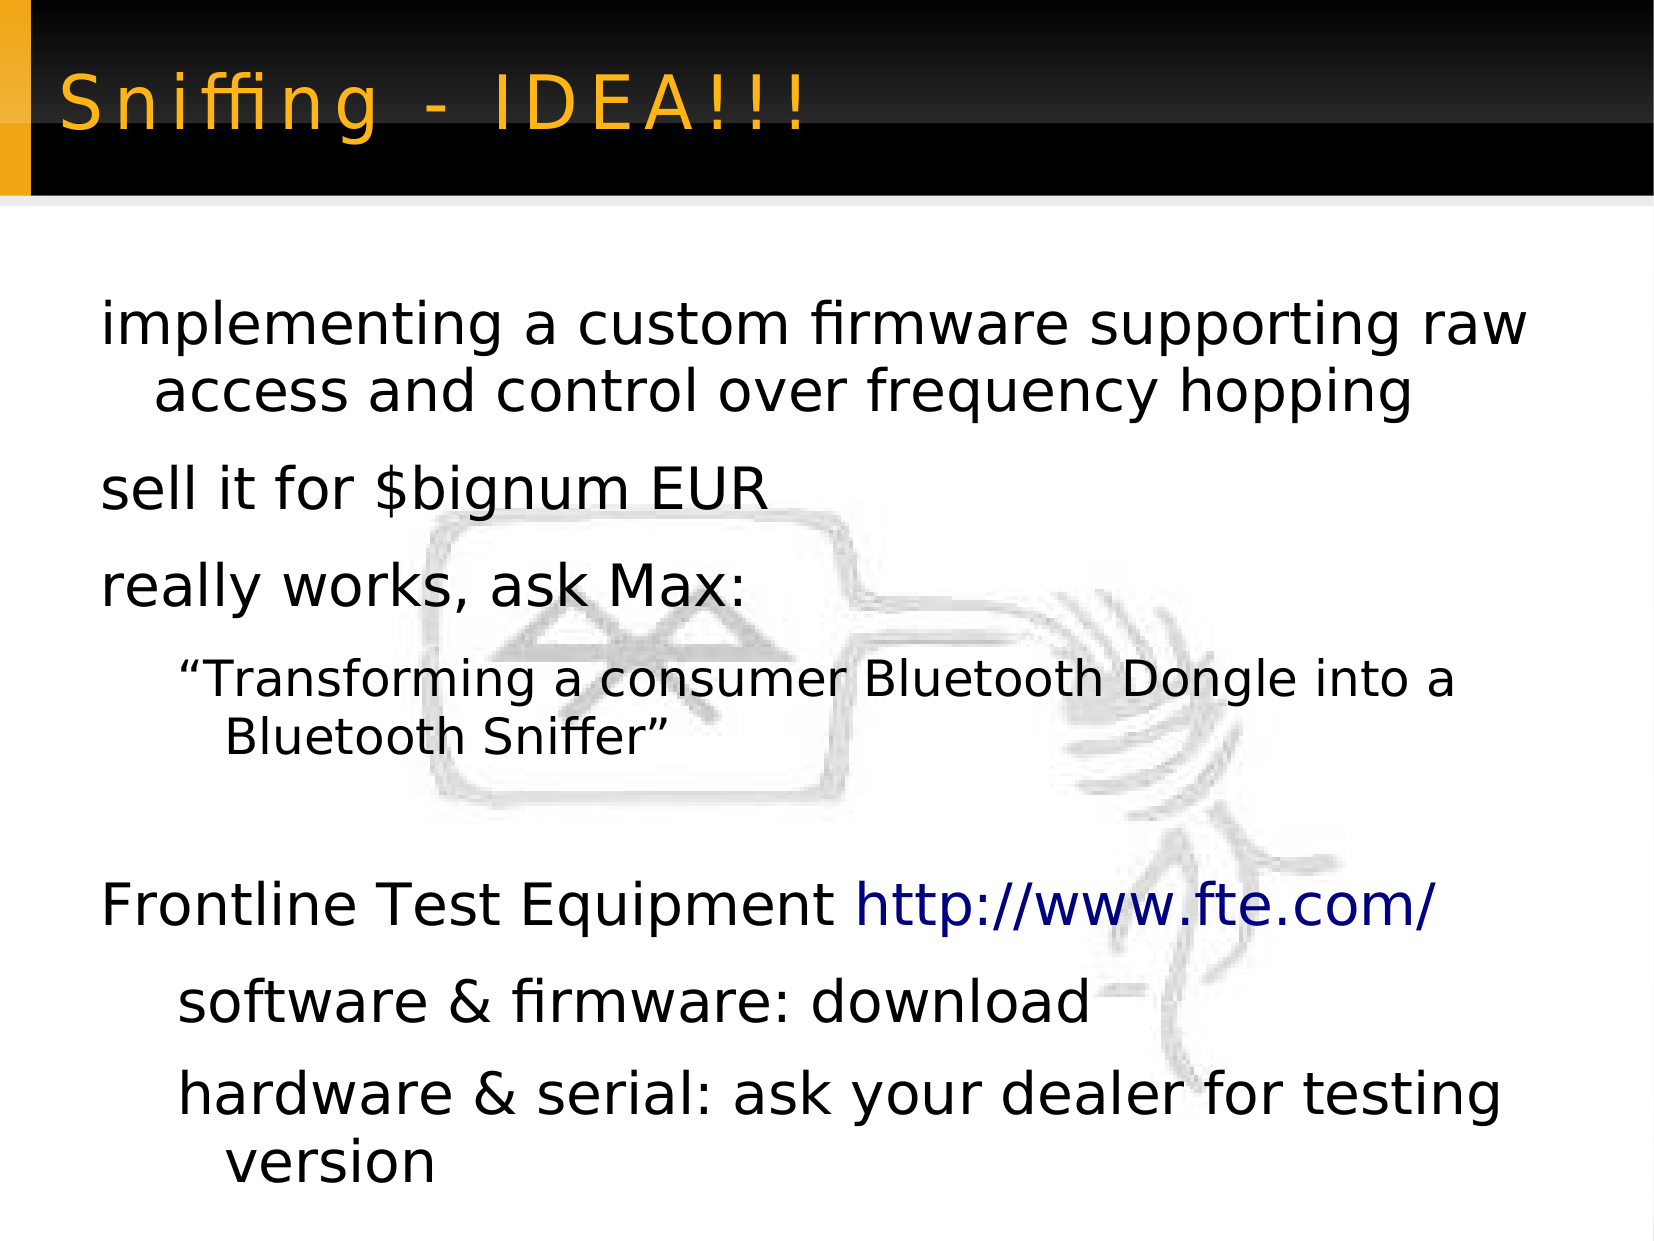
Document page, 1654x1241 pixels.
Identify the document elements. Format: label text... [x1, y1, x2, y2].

picture [0, 0, 1654, 1241]
list implementing a custom firmware supporting raw access and control over frequency hopping sell it for $bignum EUR really works, ask Max: “Transforming a consumer Bluetooth Dongle into a Bluetooth Sniffer” Frontline Test Equipment http://www.fte.com/ software & firmware: download hardware & serial: ask your dealer for testing version [82, 290, 1571, 1196]
title Sniffing - IDEA!!! [59, 29, 1595, 178]
